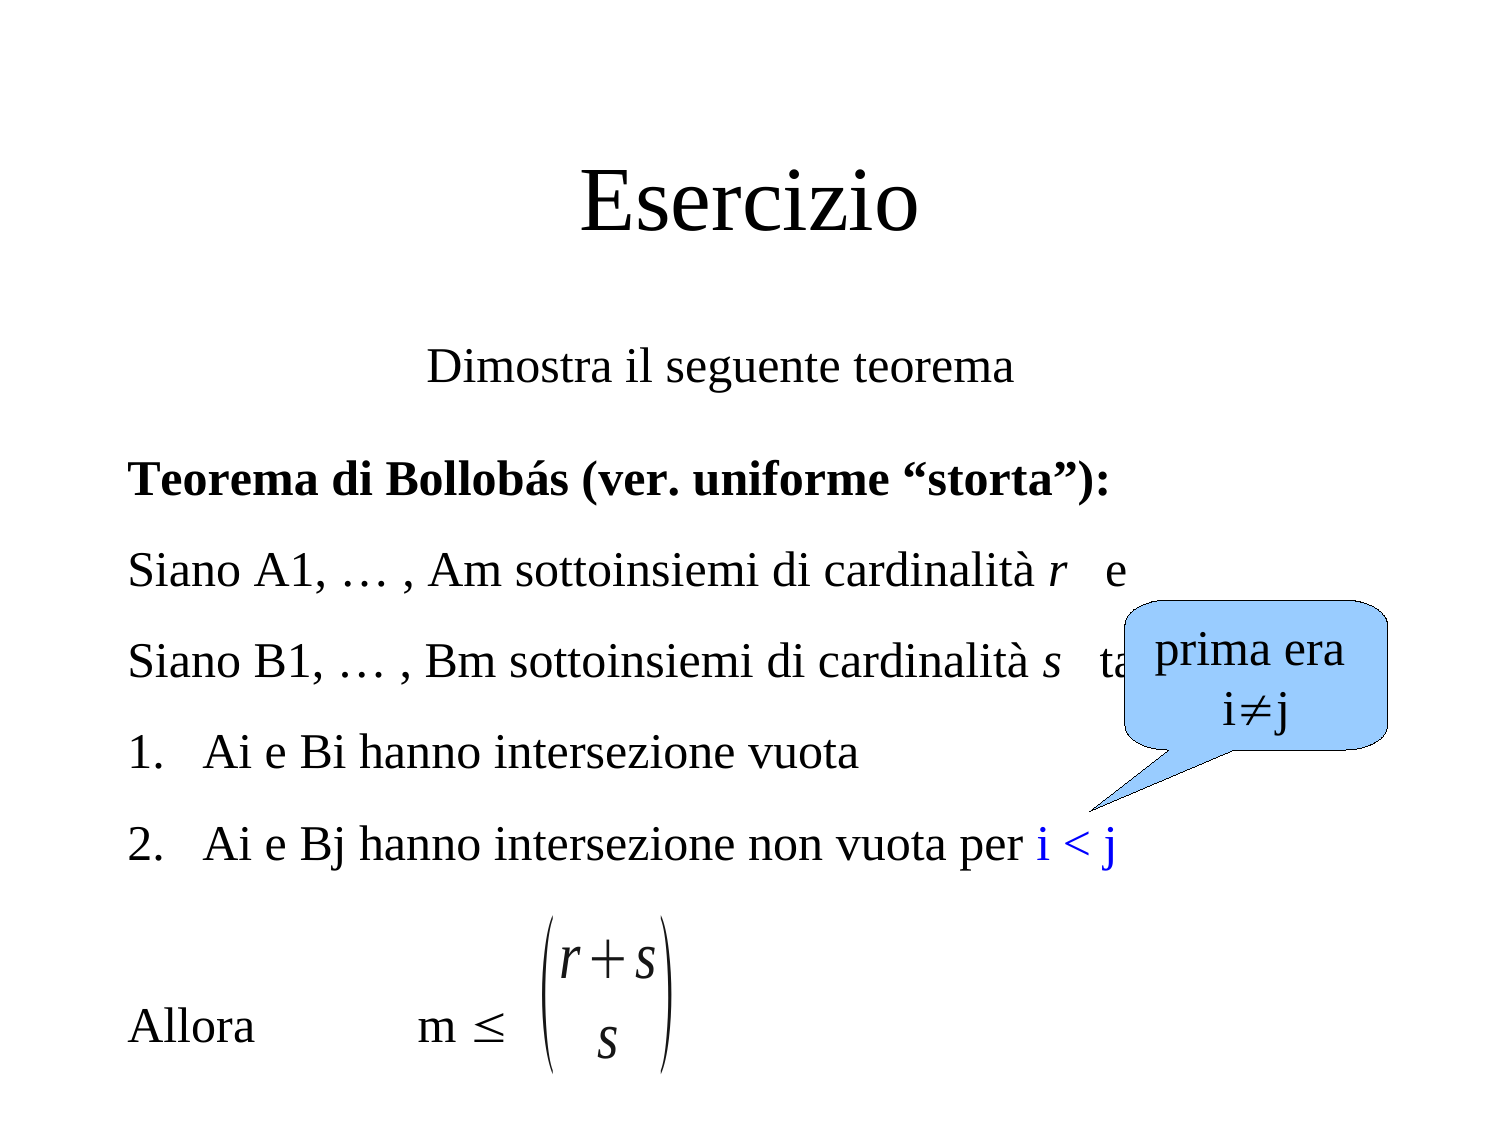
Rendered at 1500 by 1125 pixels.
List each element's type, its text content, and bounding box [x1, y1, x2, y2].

text_box Dimostra il seguente teorema [411, 324, 1031, 401]
chart [525, 912, 691, 1079]
text_box Teorema di Bollobás (ver. uniforme “storta”): Siano A1, … , Am sottoinsiemi di cardinalità r e Siano B1, … , Bm sottoinsiemi di cardinalità s tali che Ai e Bi hanno intersezione vuota Ai e Bj hanno intersezione non vuota per i < j Allora m  [112, 437, 1338, 1061]
title Esercizio [112, 99, 1388, 288]
text_box prima era ij [1089, 600, 1388, 812]
